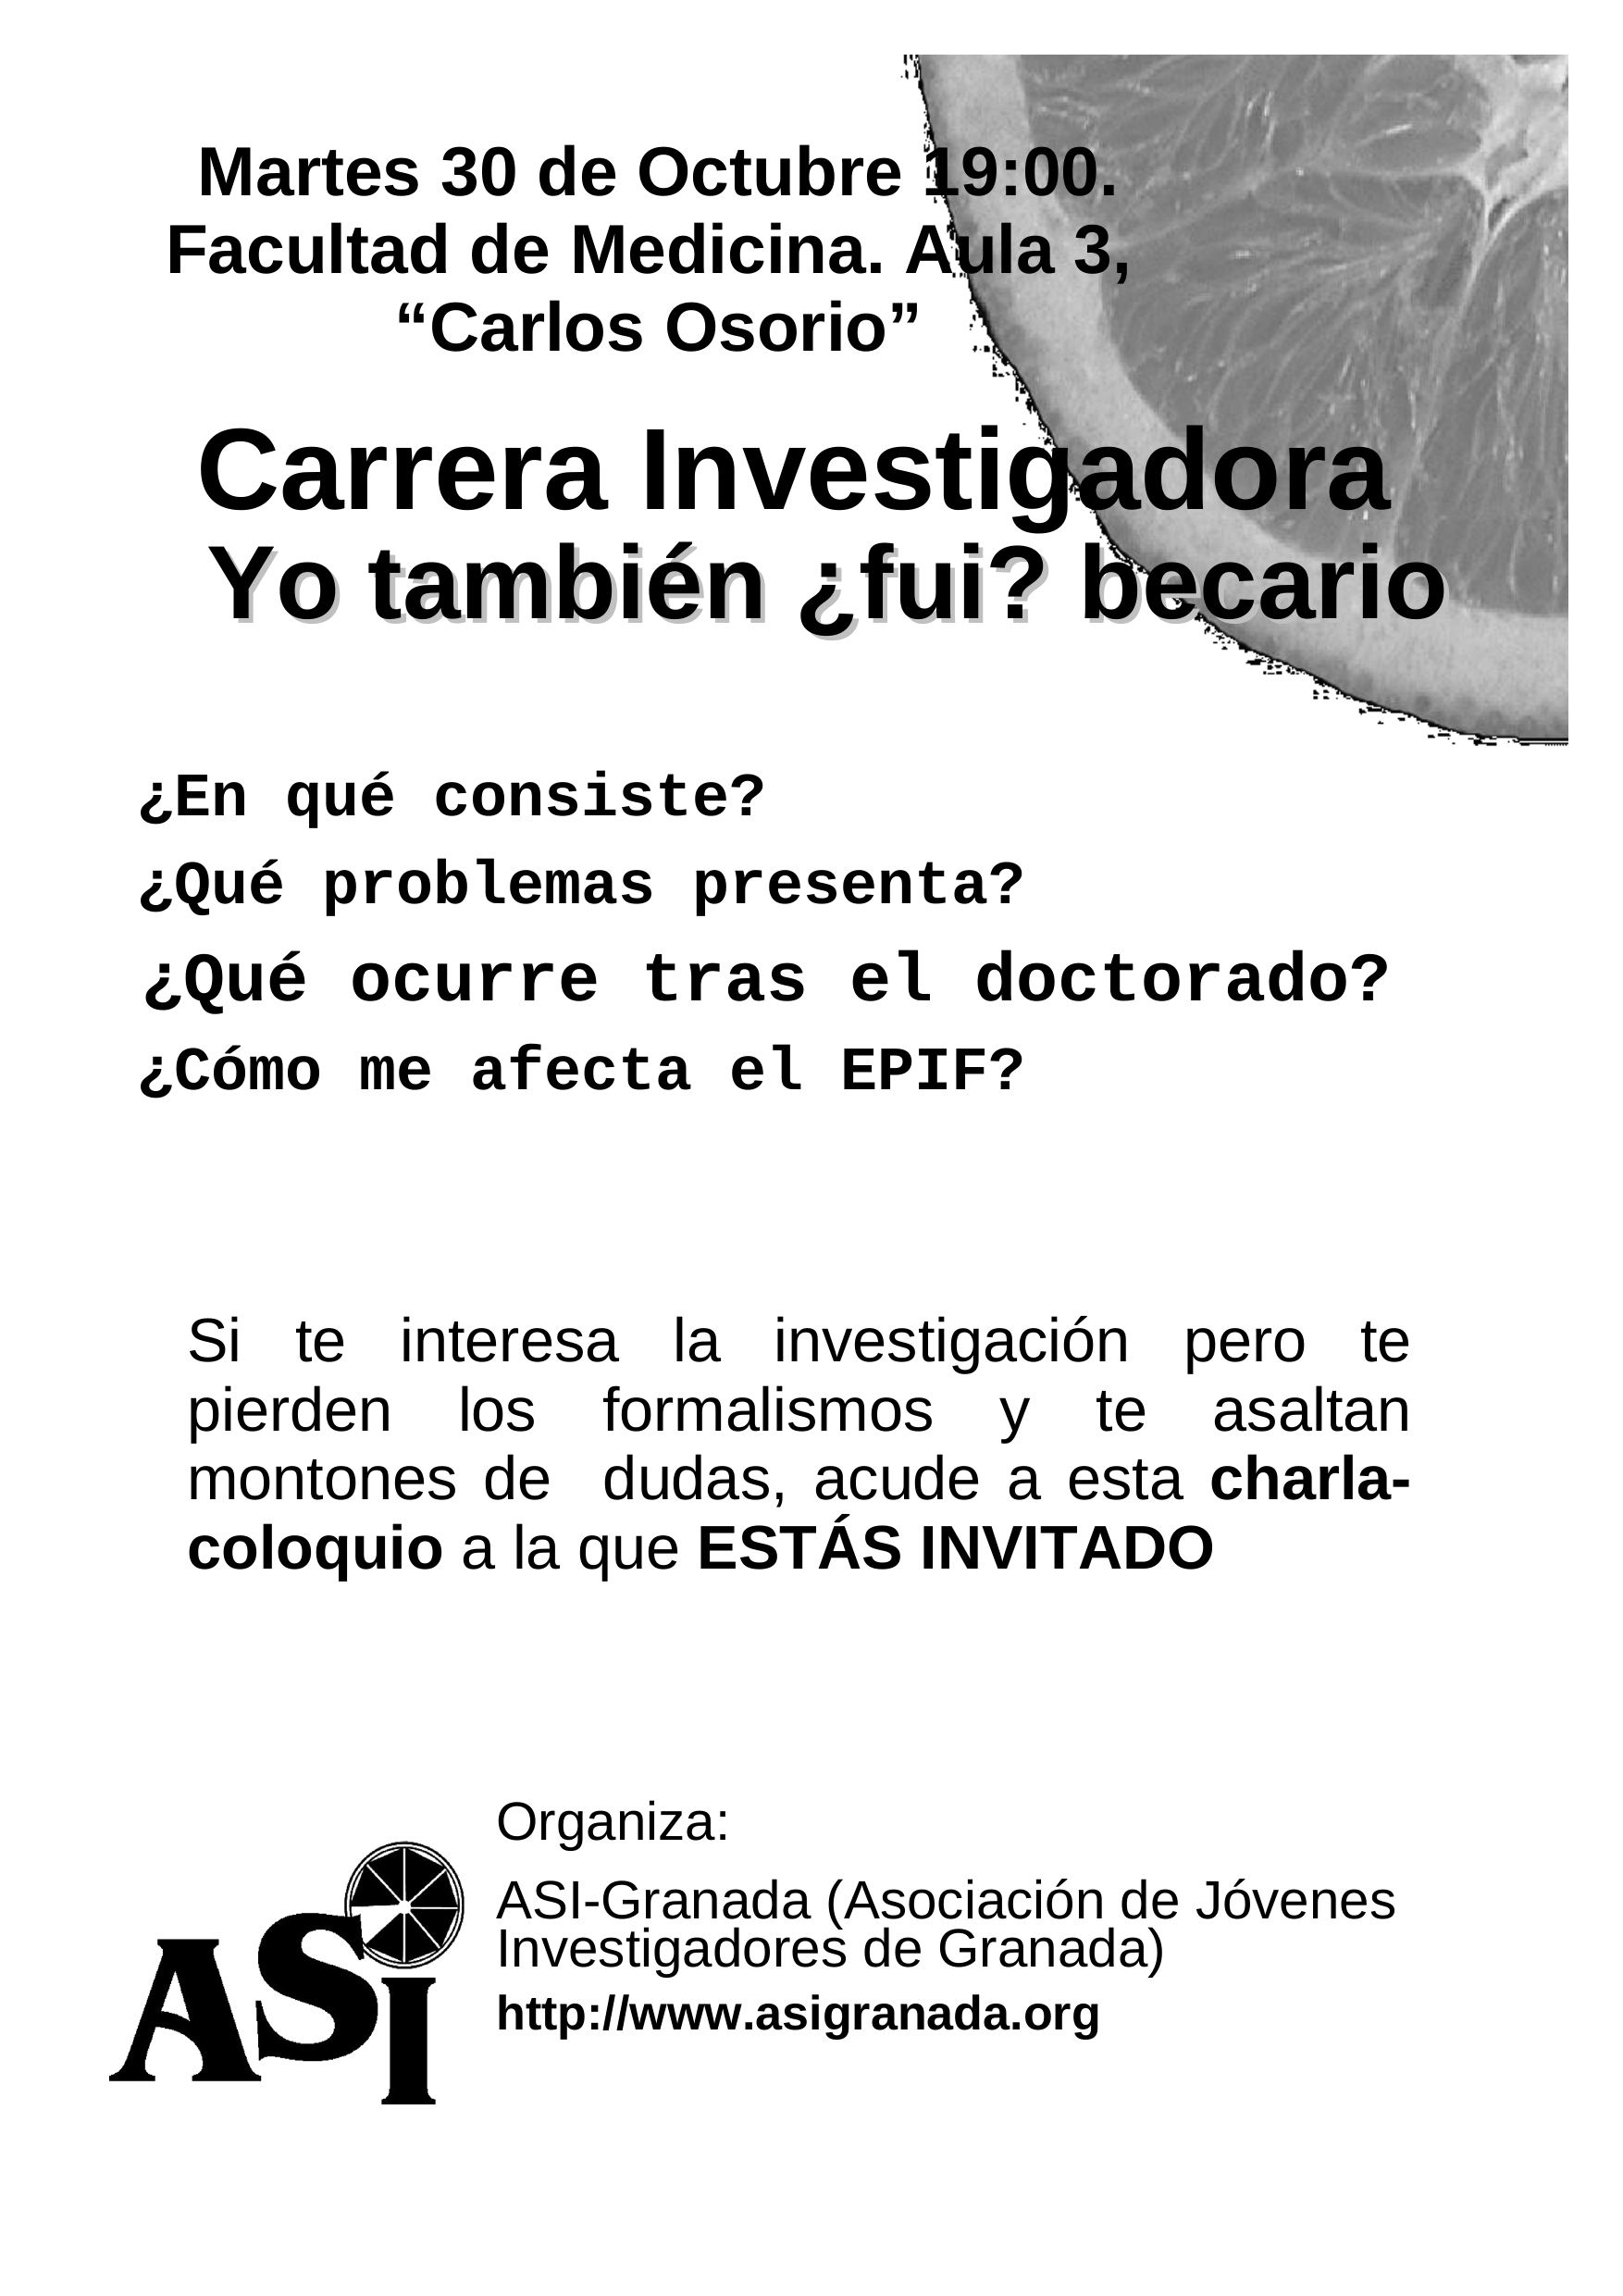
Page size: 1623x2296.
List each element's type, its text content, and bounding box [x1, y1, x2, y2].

text_box Organiza: ASI-Granada (Asociación de Jóvenes Investigadores de Granada) http://www.asigranada.org [482, 1806, 1555, 2043]
text_box ¿En qué consiste? ¿Qué problemas presenta? ¿Qué ocurre tras el doctorado? ¿Cómo me afecta el EPIF? [87, 769, 1547, 1107]
text_box Si te interesa la investigación pero te pierden los formalismos y te asaltan montones de dudas, acude a esta charla-coloquio a la que ESTÁS INVITADO [173, 1298, 1427, 1590]
picture [109, 1841, 465, 2104]
title Martes 30 de Octubre 19:00. Facultad de Medicina. Aula 3, “Carlos Osorio” [146, 55, 1530, 444]
picture [1509, 55, 1568, 784]
subtitle Carrera Investigadora Yo también ¿fui? becario [80, 427, 1509, 1027]
